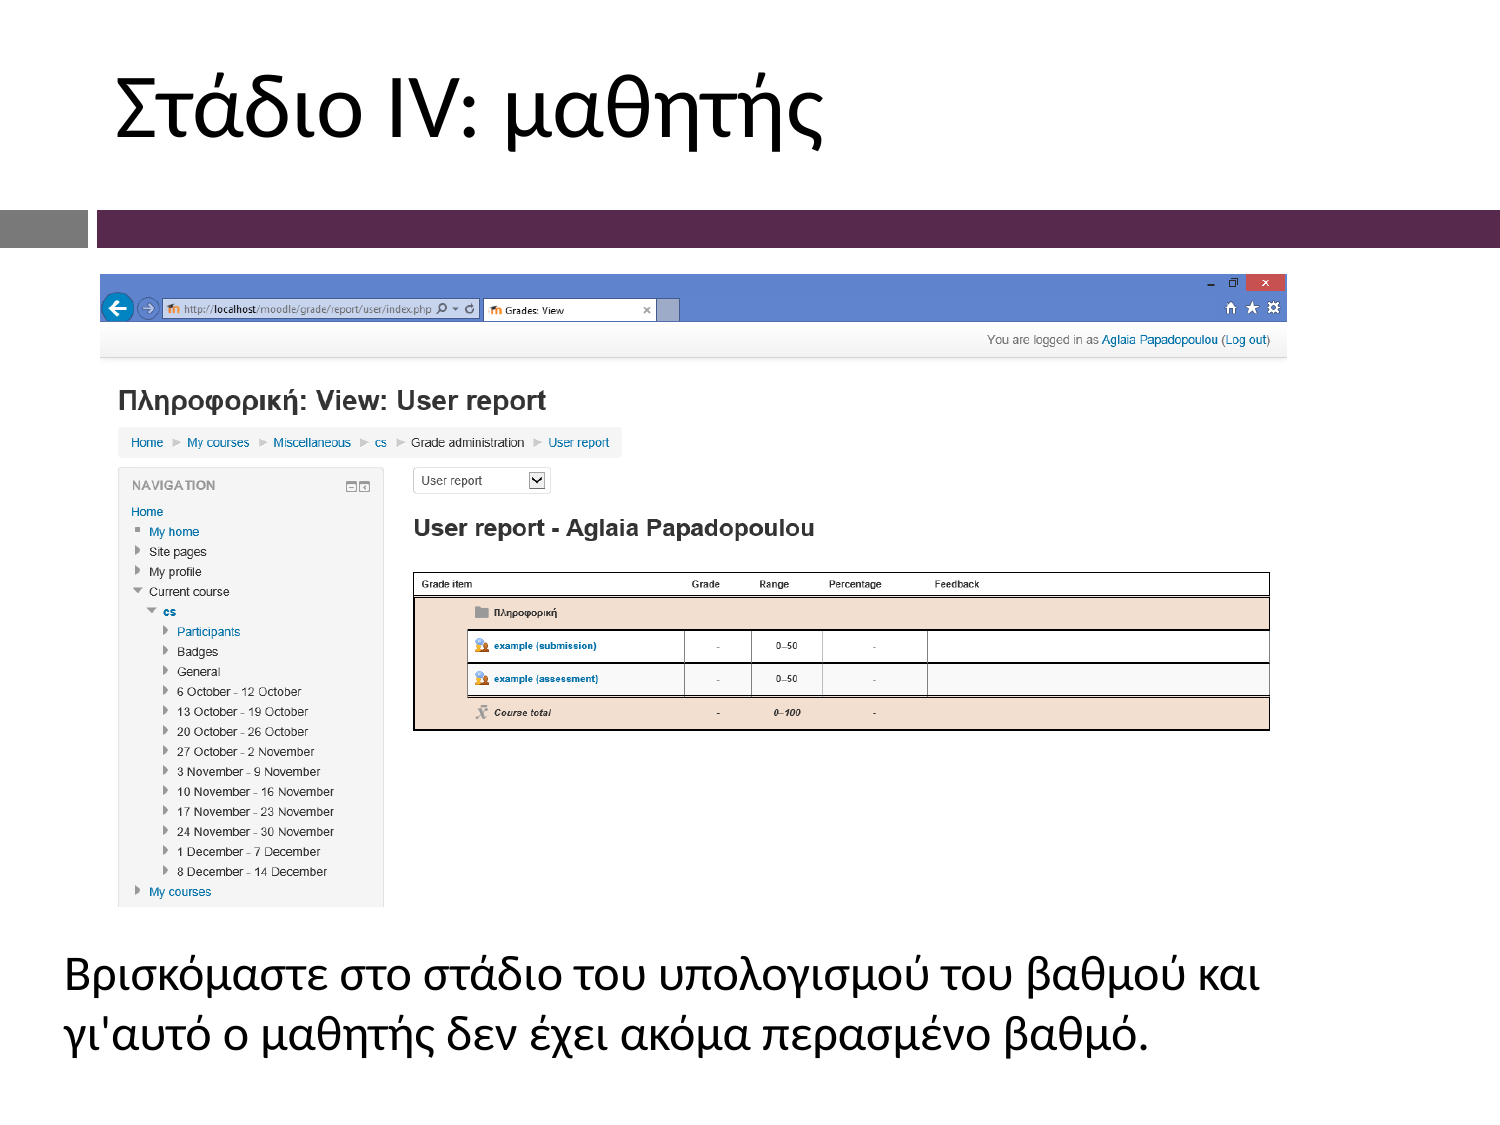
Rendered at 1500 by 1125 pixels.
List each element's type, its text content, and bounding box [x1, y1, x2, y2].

picture [100, 274, 1287, 907]
title Στάδιο IV: μαθητής [100, 19, 1438, 182]
text_box Βρισκόμαστε στο στάδιο του υπολογισμού του βαθμού και γι'αυτό ο μαθητής δεν έχει ακόμα περασμένο βαθμό. [64, 940, 1414, 1085]
